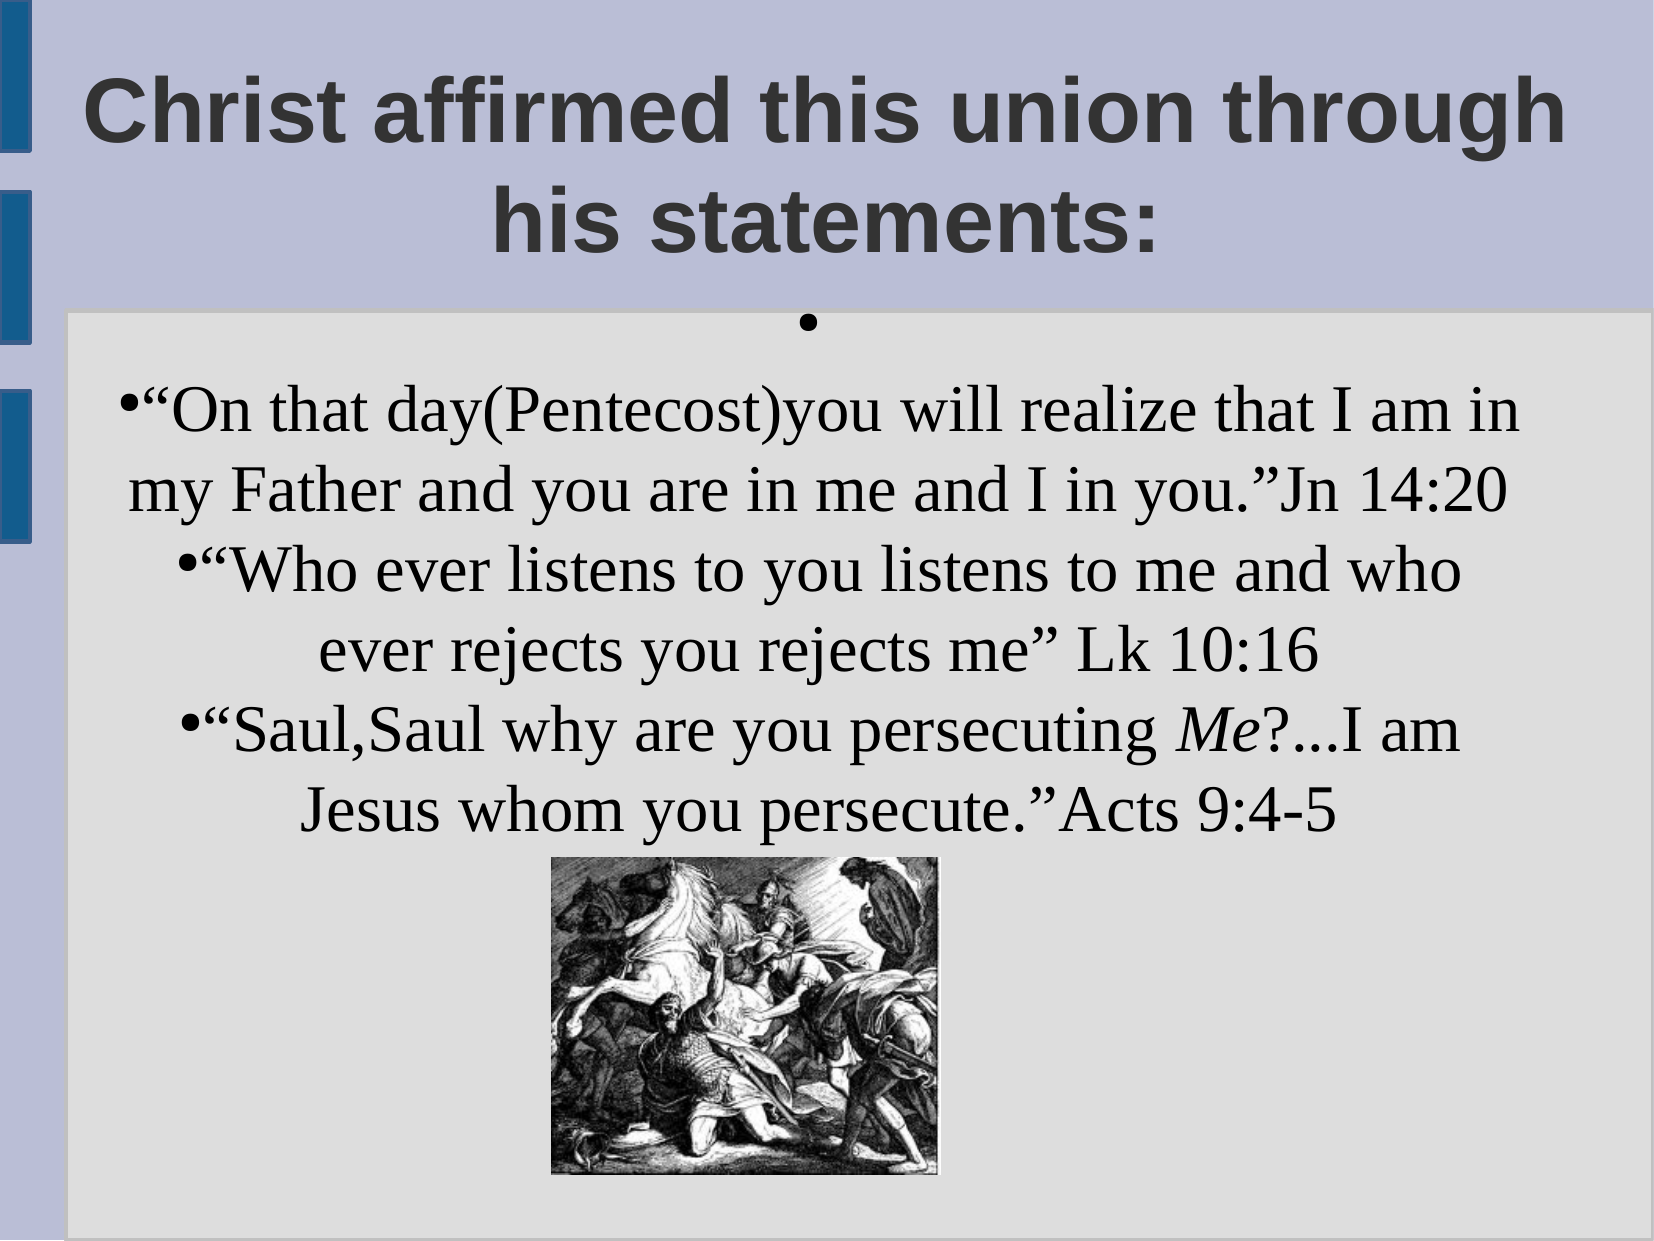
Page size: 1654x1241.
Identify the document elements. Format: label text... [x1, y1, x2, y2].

picture [551, 857, 941, 1175]
title Christ affirmed this union through his statements: [82, 50, 1571, 256]
subtitle “On that day(Pentecost)you will realize that I am in my Father and you are in me and I in you.”Jn 14:20 “Who ever listens to you listens to me and who ever rejects you rejects me” Lk 10:16 “Saul,Saul why are you persecuting Me?...I am Jesus whom you persecute.”Acts 9:4-5 [114, 213, 1527, 996]
